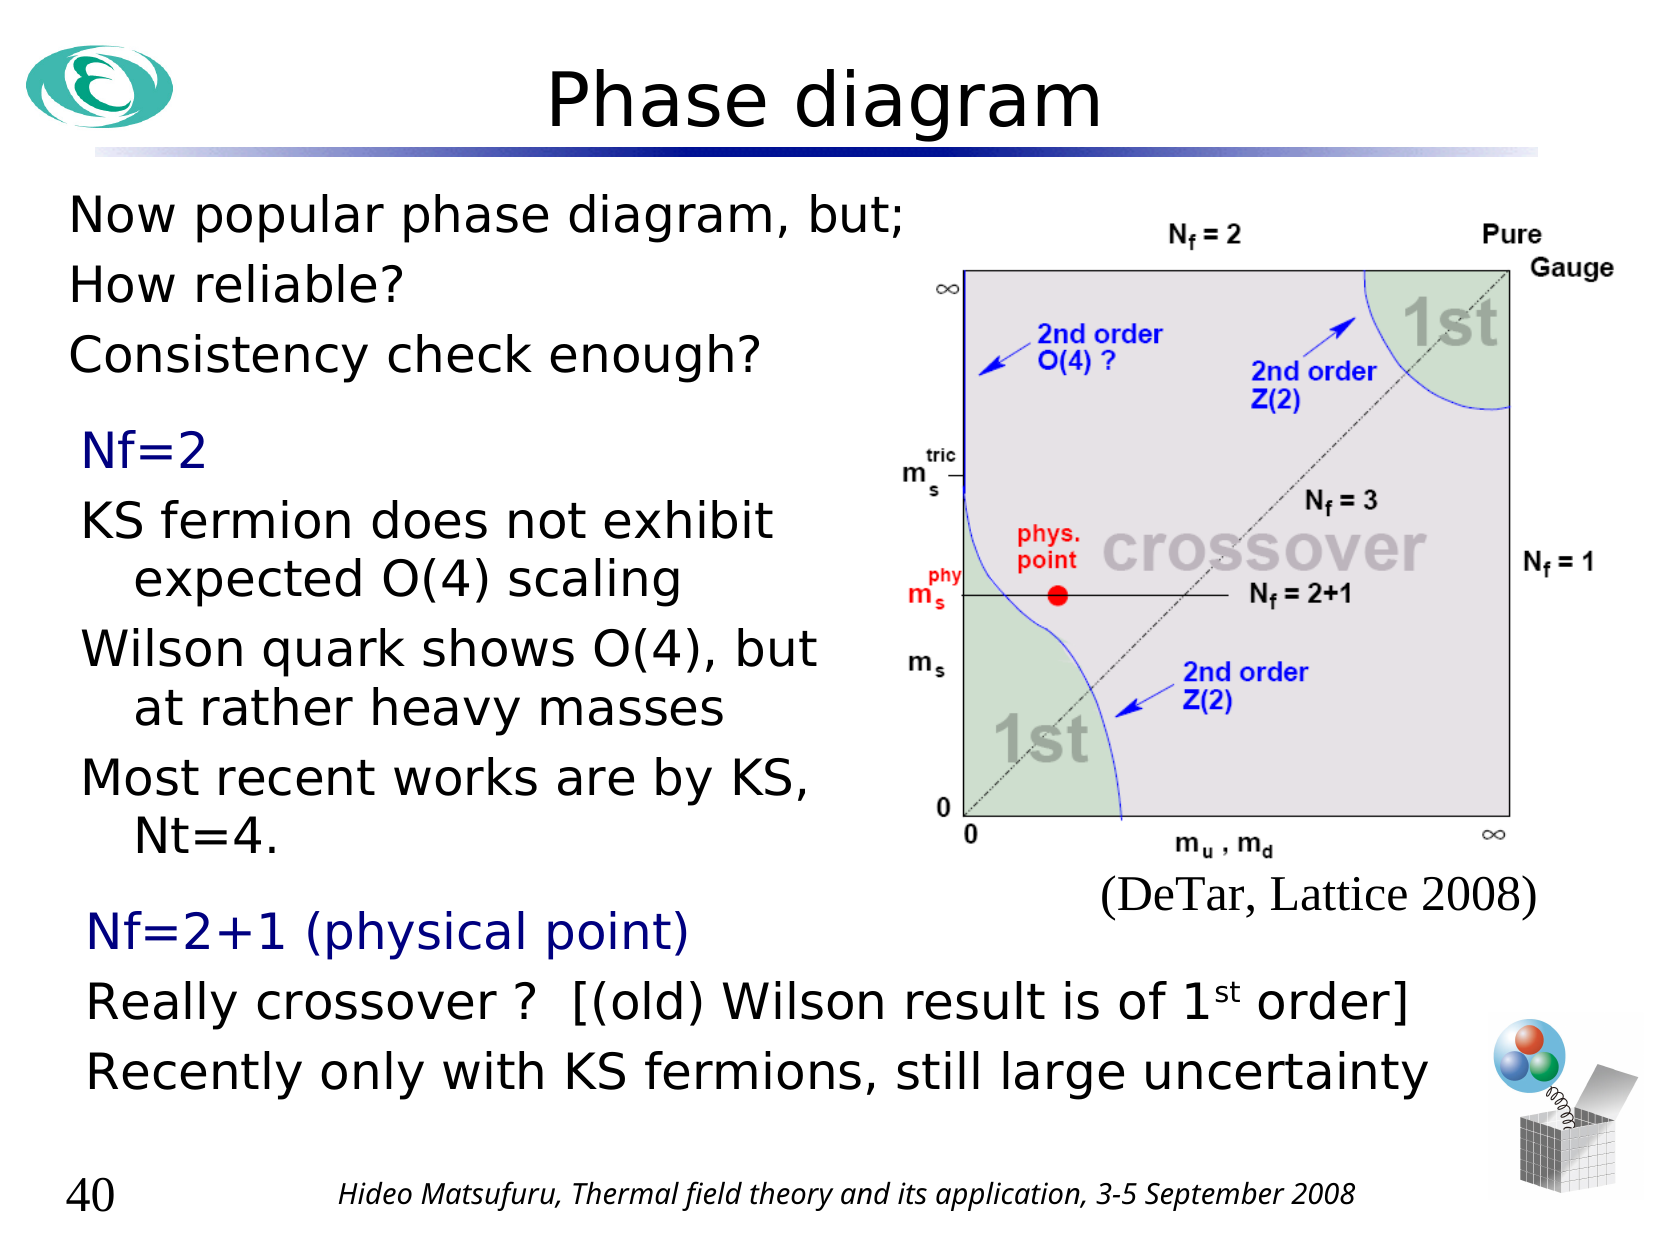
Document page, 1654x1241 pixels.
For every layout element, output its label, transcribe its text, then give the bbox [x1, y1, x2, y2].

list Now popular phase diagram, but; How reliable? Consistency check enough? [50, 186, 1503, 411]
picture [20, 37, 179, 136]
picture [874, 201, 1626, 869]
title Phase diagram [201, 47, 1450, 154]
text_box (DeTar, Lattice 2008) [1100, 865, 1539, 923]
list Nf=2+1 (physical point) Really crossover ? [(old) Wilson result is of 1st order] Recently only with KS fermions, still large uncertainty [67, 902, 1520, 1127]
list Nf=2 KS fermion does not exhibit expected O(4) scaling Wilson quark shows O(4), but at rather heavy masses Most recent works are by KS, Nt=4. [62, 422, 854, 866]
picture [1488, 1012, 1644, 1200]
picture [95, 147, 1538, 157]
